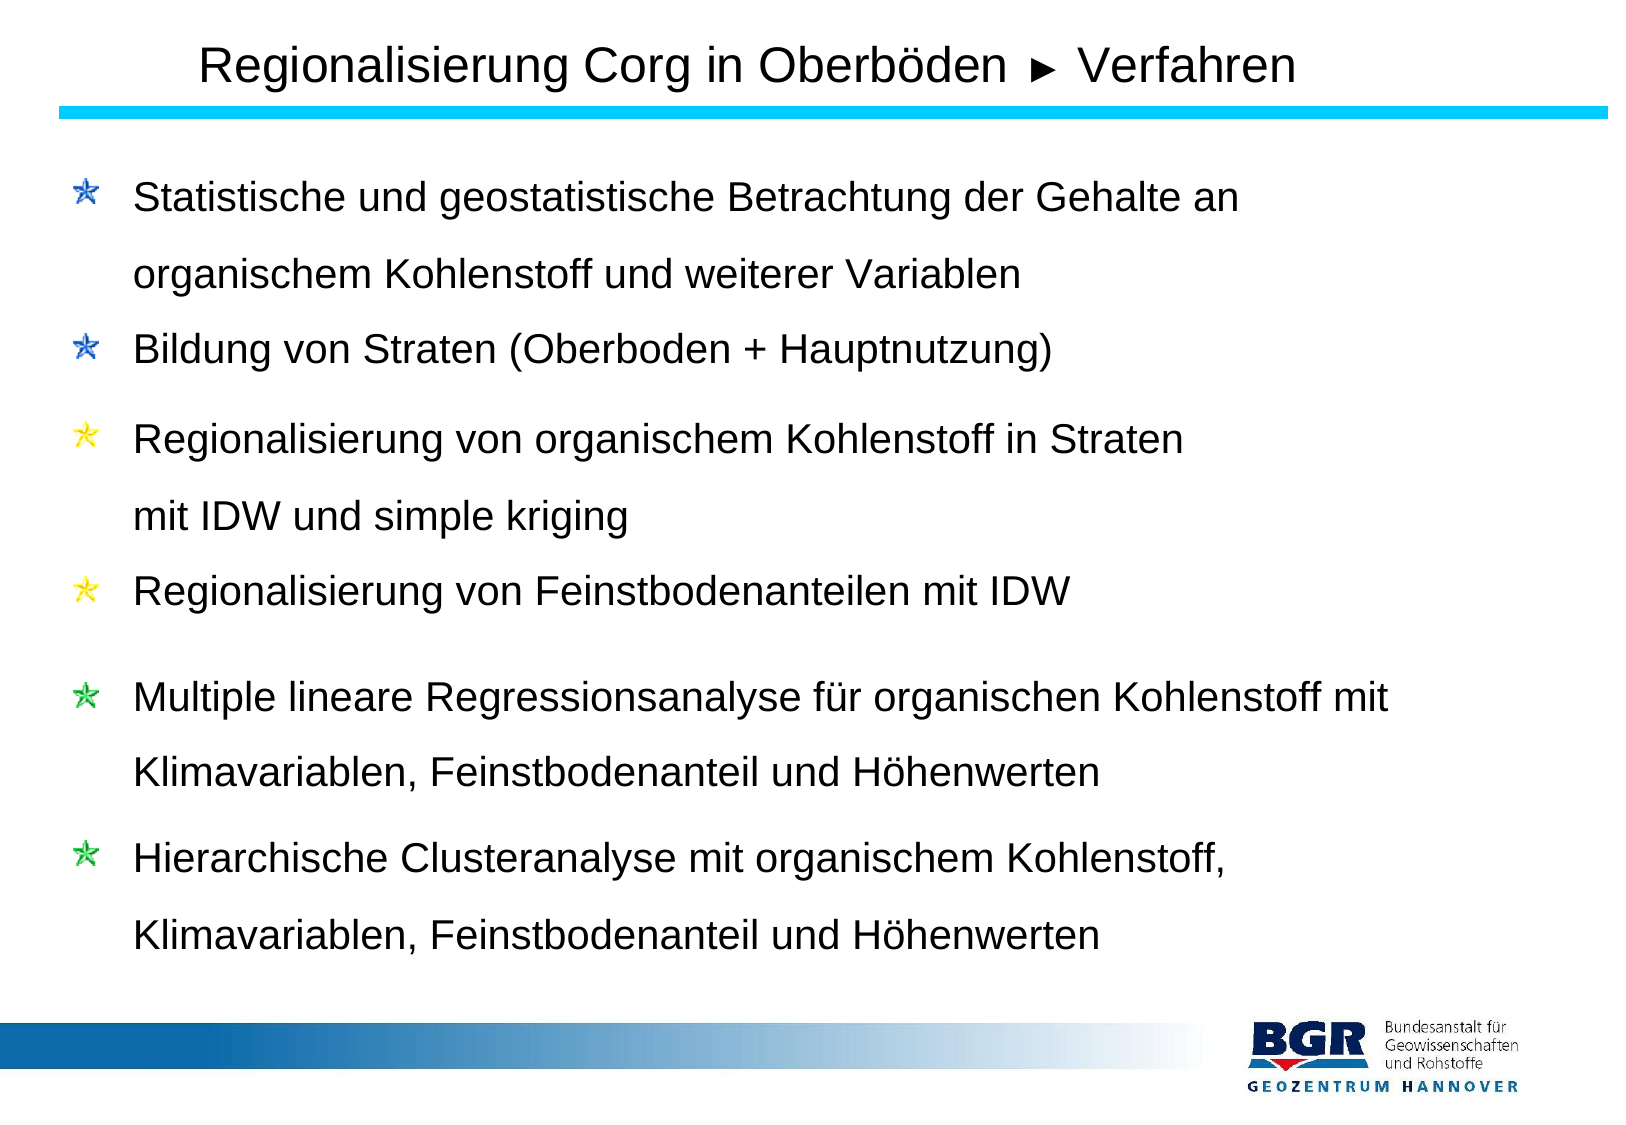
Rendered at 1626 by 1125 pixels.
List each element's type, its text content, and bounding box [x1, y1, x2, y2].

text_box Multiple lineare Regressionsanalyse für organischen Kohlenstoff mit Klimavariablen, Feinstbodenanteil und Höhenwerten [59, 637, 1416, 803]
text_box Statistische und geostatistische Betrachtung der Gehalte an organischem Kohlenstoff und weiterer Variablen Bildung von Straten (Oberboden + Hauptnutzung) [59, 124, 1270, 379]
text_box Regionalisierung von organischem Kohlenstoff in Straten mit IDW und simple kriging Regionalisierung von Feinstbodenanteilen mit IDW [59, 366, 1211, 622]
text_box Hierarchische Clusteranalyse mit organischem Kohlenstoff, Klimavariablen, Feinstbodenanteil und Höhenwerten [59, 785, 1254, 966]
picture [0, 1016, 1590, 1100]
text_box Regionalisierung Corg in Oberböden ► Verfahren [183, 24, 1313, 100]
